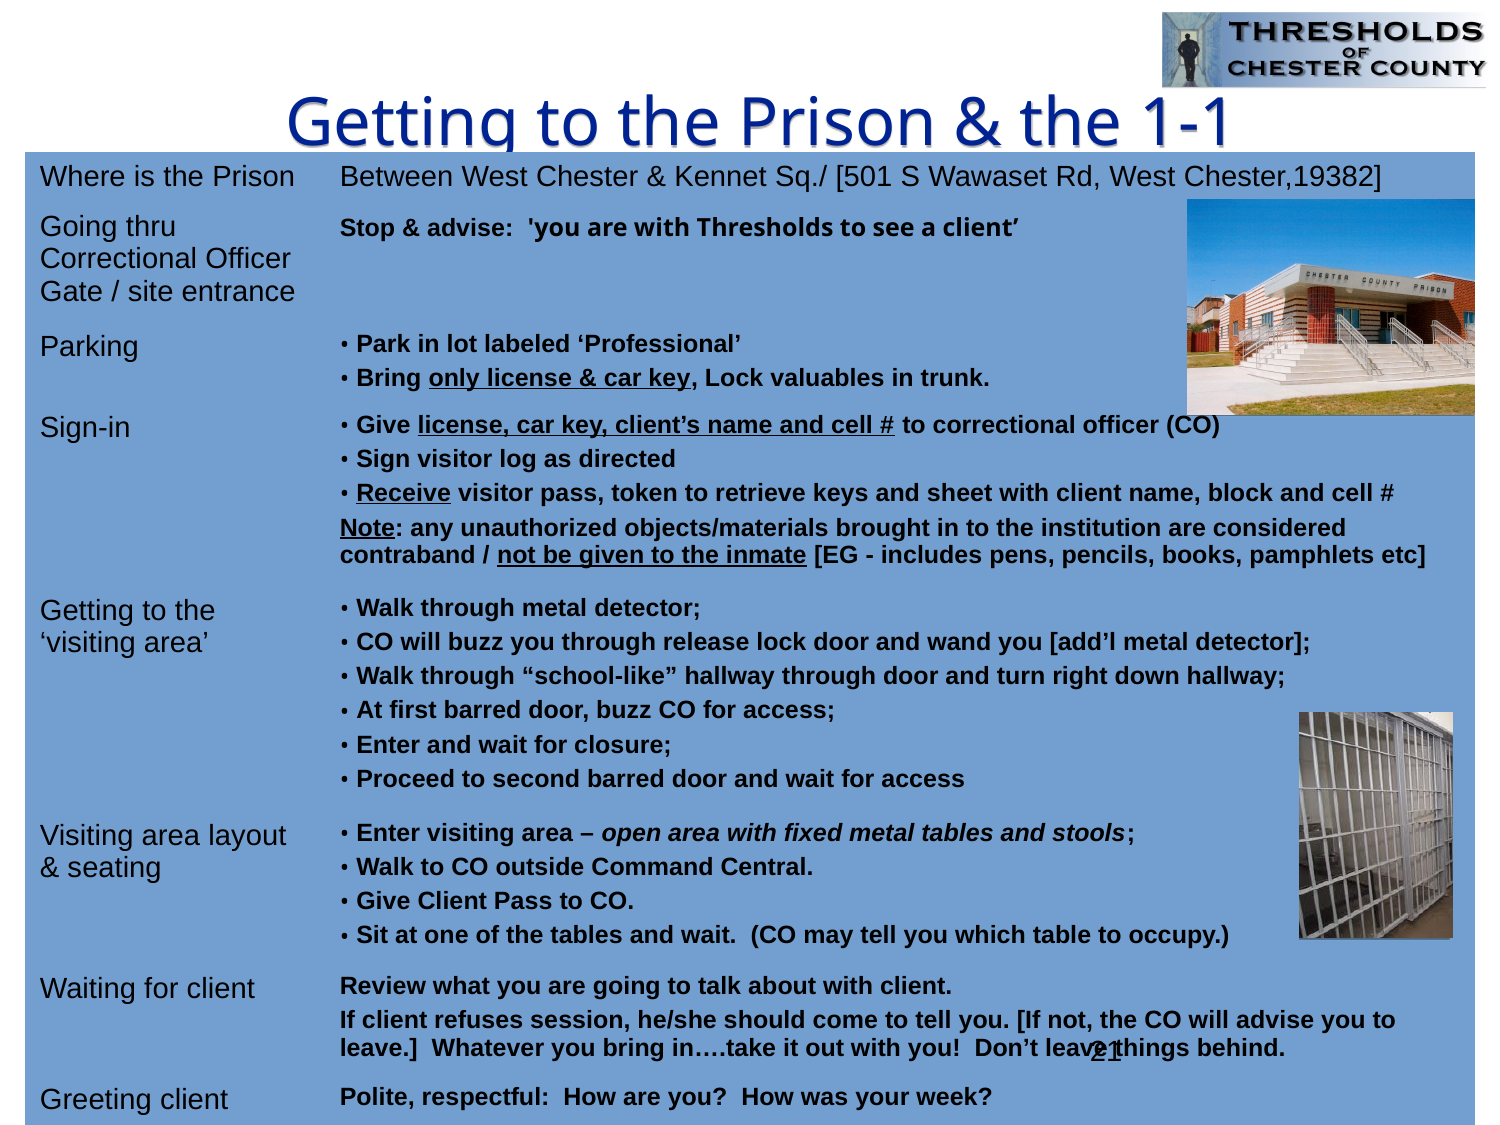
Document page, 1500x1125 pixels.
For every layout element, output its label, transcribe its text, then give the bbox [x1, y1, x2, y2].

title Getting to the Prison & the 1-1 [137, 50, 1388, 152]
table_cell Walk through metal detector; CO will buzz you through release lock door and wand you [add’l metal detector]; Walk through “school-like” hallway through door and turn right down hallway; At first barred door, buzz CO for access; Enter and wait for closure; Proceed to second barred door and wait for access [325, 586, 1475, 811]
table_cell Visiting area layout & seating [25, 811, 325, 964]
table_cell Polite, respectful: How are you? How was your week? [325, 1075, 1475, 1125]
table_header Where is the Prison [25, 152, 325, 202]
table_cell Enter visiting area – open area with fixed metal tables and stools; Walk to CO outside Command Central. Give Client Pass to CO. Sit at one of the tables and wait. (CO may tell you which table to occupy.) [325, 811, 1475, 964]
table_cell Getting to the ‘visiting area’ [25, 586, 325, 811]
table_cell Review what you are going to talk about with client. If client refuses session, he/she should come to tell you. [If not, the CO will advise you to leave.] Whatever you bring in….take it out with you! Don’t leave things behind. [325, 964, 1475, 1075]
table_cell Waiting for client [25, 964, 325, 1075]
picture [1299, 712, 1453, 938]
text_box 21 [1074, 1025, 1388, 1101]
table_cell Park in lot labeled ‘Professional’ Bring only license & car key, Lock valuables in trunk. [325, 322, 1187, 403]
table_cell Sign-in [25, 403, 325, 586]
table_cell Greeting client [25, 1075, 325, 1125]
table_cell Stop & advise: 'you are with Thresholds to see a client’ [325, 202, 1187, 322]
table_cell Going thru Correctional Officer Gate / site entrance [25, 202, 325, 322]
table_cell Parking [25, 322, 325, 403]
table_cell Give license, car key, client’s name and cell # to correctional officer (CO) Sign visitor log as directed Receive visitor pass, token to retrieve keys and sheet with client name, block and cell # Note: any unauthorized objects/materials brought in to the institution are considered contraband / not be given to the inmate [EG - includes pens, pencils, books, pamphlets etc] [325, 403, 1475, 586]
picture [1187, 200, 1475, 415]
table_header Between West Chester & Kennet Sq./ [501 S Wawaset Rd, West Chester,19382] [325, 152, 1475, 202]
